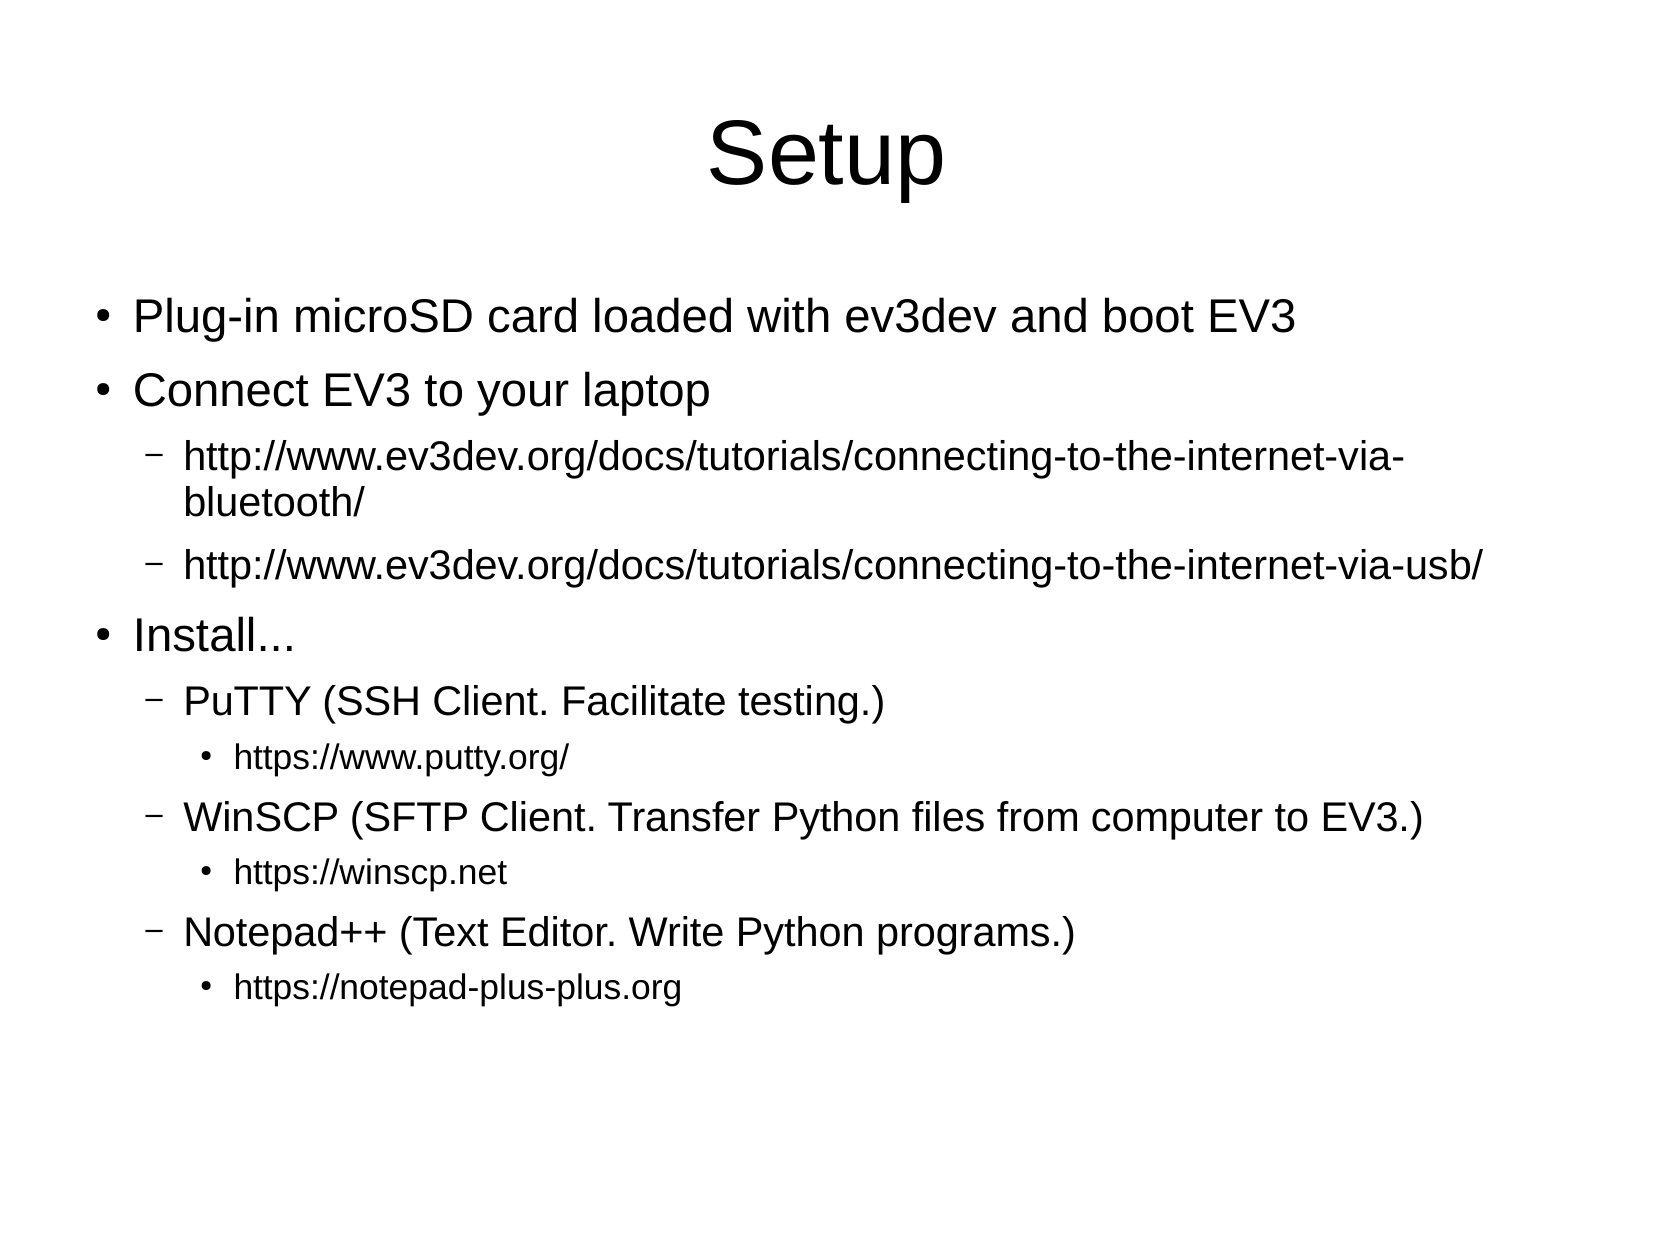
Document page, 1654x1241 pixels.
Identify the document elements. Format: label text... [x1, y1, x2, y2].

title Setup [82, 49, 1571, 257]
list Plug-in microSD card loaded with ev3dev and boot EV3 Connect EV3 to your laptop http://www.ev3dev.org/docs/tutorials/connecting-to-the-internet-via-bluetooth/ http://www.ev3dev.org/docs/tutorials/connecting-to-the-internet-via-usb/ Install... PuTTY (SSH Client. Facilitate testing.) https://www.putty.org/ WinSCP (SFTP Client. Transfer Python files from computer to EV3.) https://winscp.net Notepad++ (Text Editor. Write Python programs.) https://notepad-plus-plus.org [82, 290, 1571, 1010]
